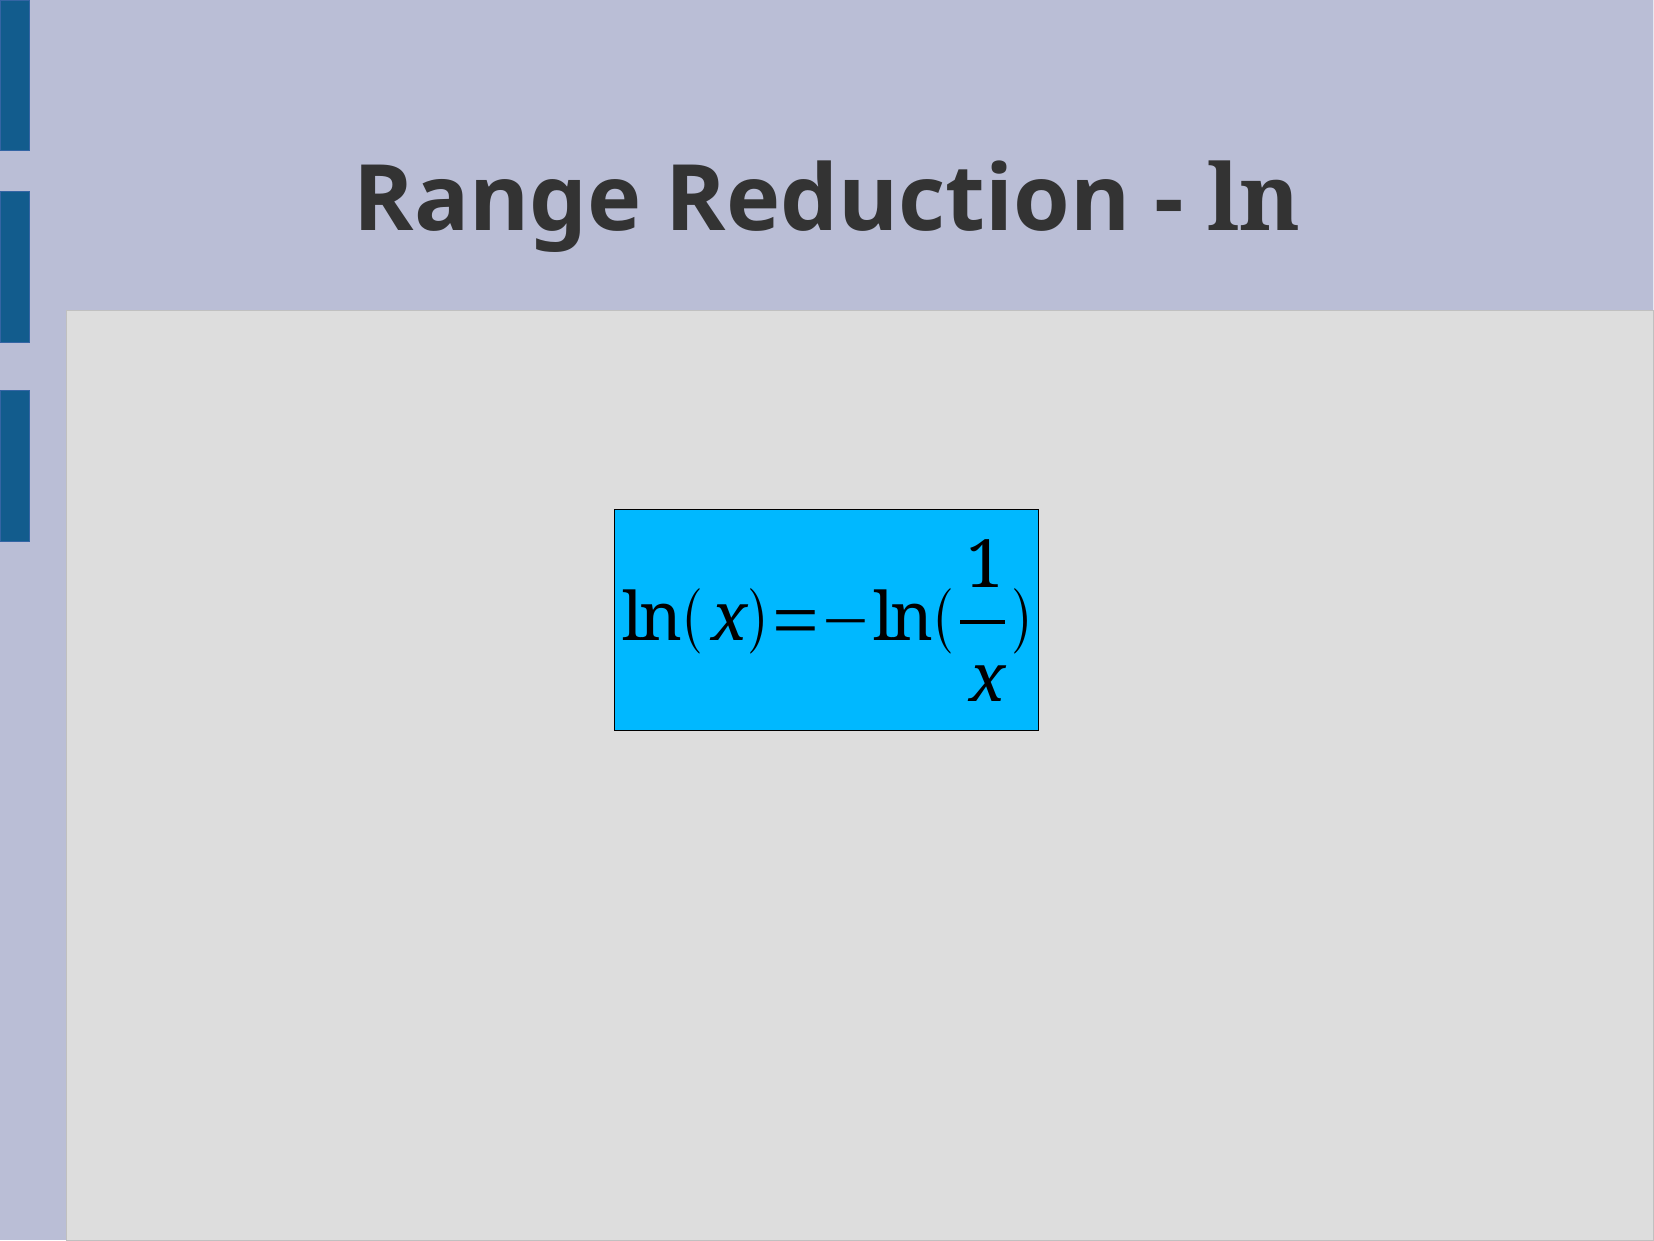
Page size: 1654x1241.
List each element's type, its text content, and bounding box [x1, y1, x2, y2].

chart [614, 509, 1039, 731]
title Range Reduction - ln [121, 91, 1534, 299]
